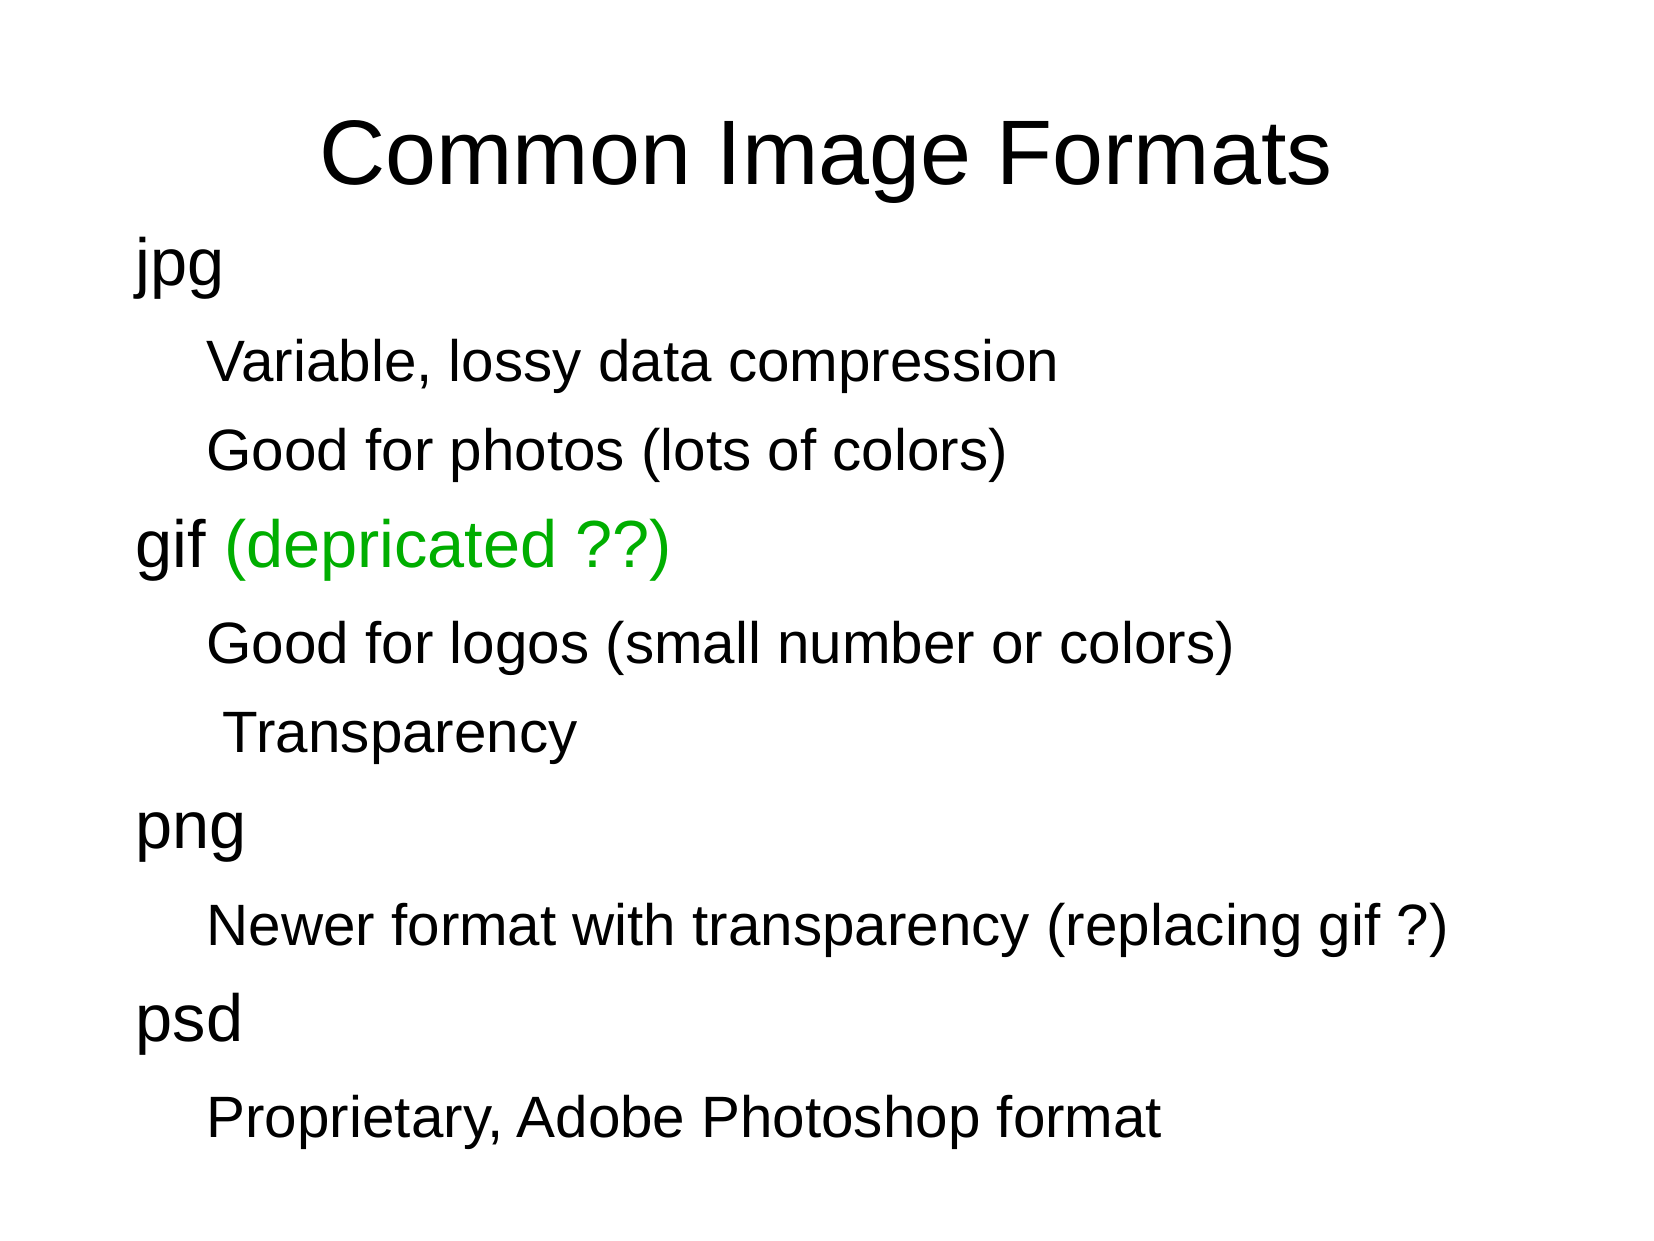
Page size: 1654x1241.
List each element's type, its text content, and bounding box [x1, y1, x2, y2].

title Common Image Formats [82, 49, 1571, 257]
list jpg Variable, lossy data compression Good for photos (lots of colors) gif (depricated ??) Good for logos (small number or colors) Transparency png Newer format with transparency (replacing gif ?) psd Proprietary, Adobe Photoshop format [64, 225, 1554, 1164]
